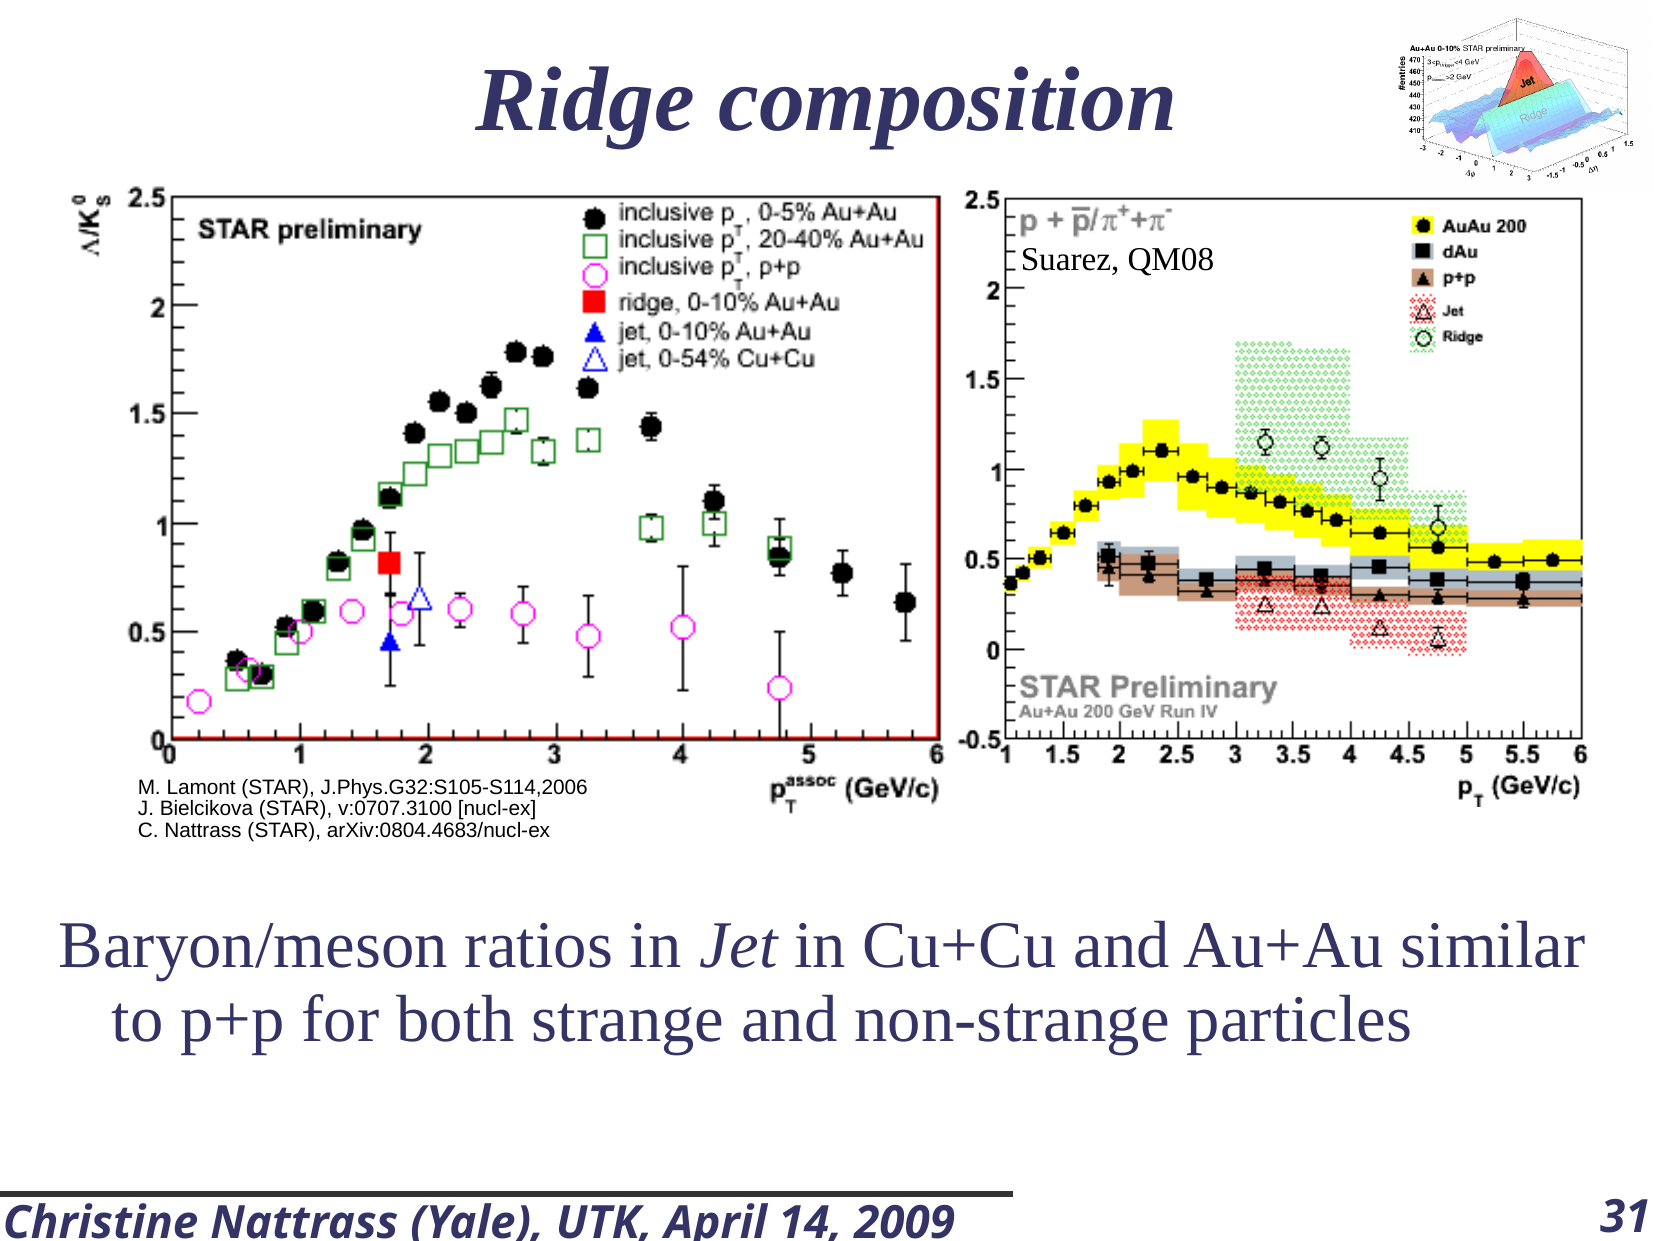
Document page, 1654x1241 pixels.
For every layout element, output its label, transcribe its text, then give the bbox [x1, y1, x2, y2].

text_box M. Lamont (STAR), J.Phys.G32:S105-S114,2006 J. Bielcikova (STAR), v:0707.3100 [nucl-ex] C. Nattrass (STAR), arXiv:0804.4683/nucl-ex [123, 769, 724, 820]
title Ridge composition [82, 0, 1571, 204]
list Baryon/meson ratios in Jet in Cu+Cu and Au+Au similar to p+p for both strange and non-strange particles [41, 907, 1654, 1060]
text_box Suarez, QM08 [1006, 232, 1307, 285]
picture [68, 0, 1654, 816]
